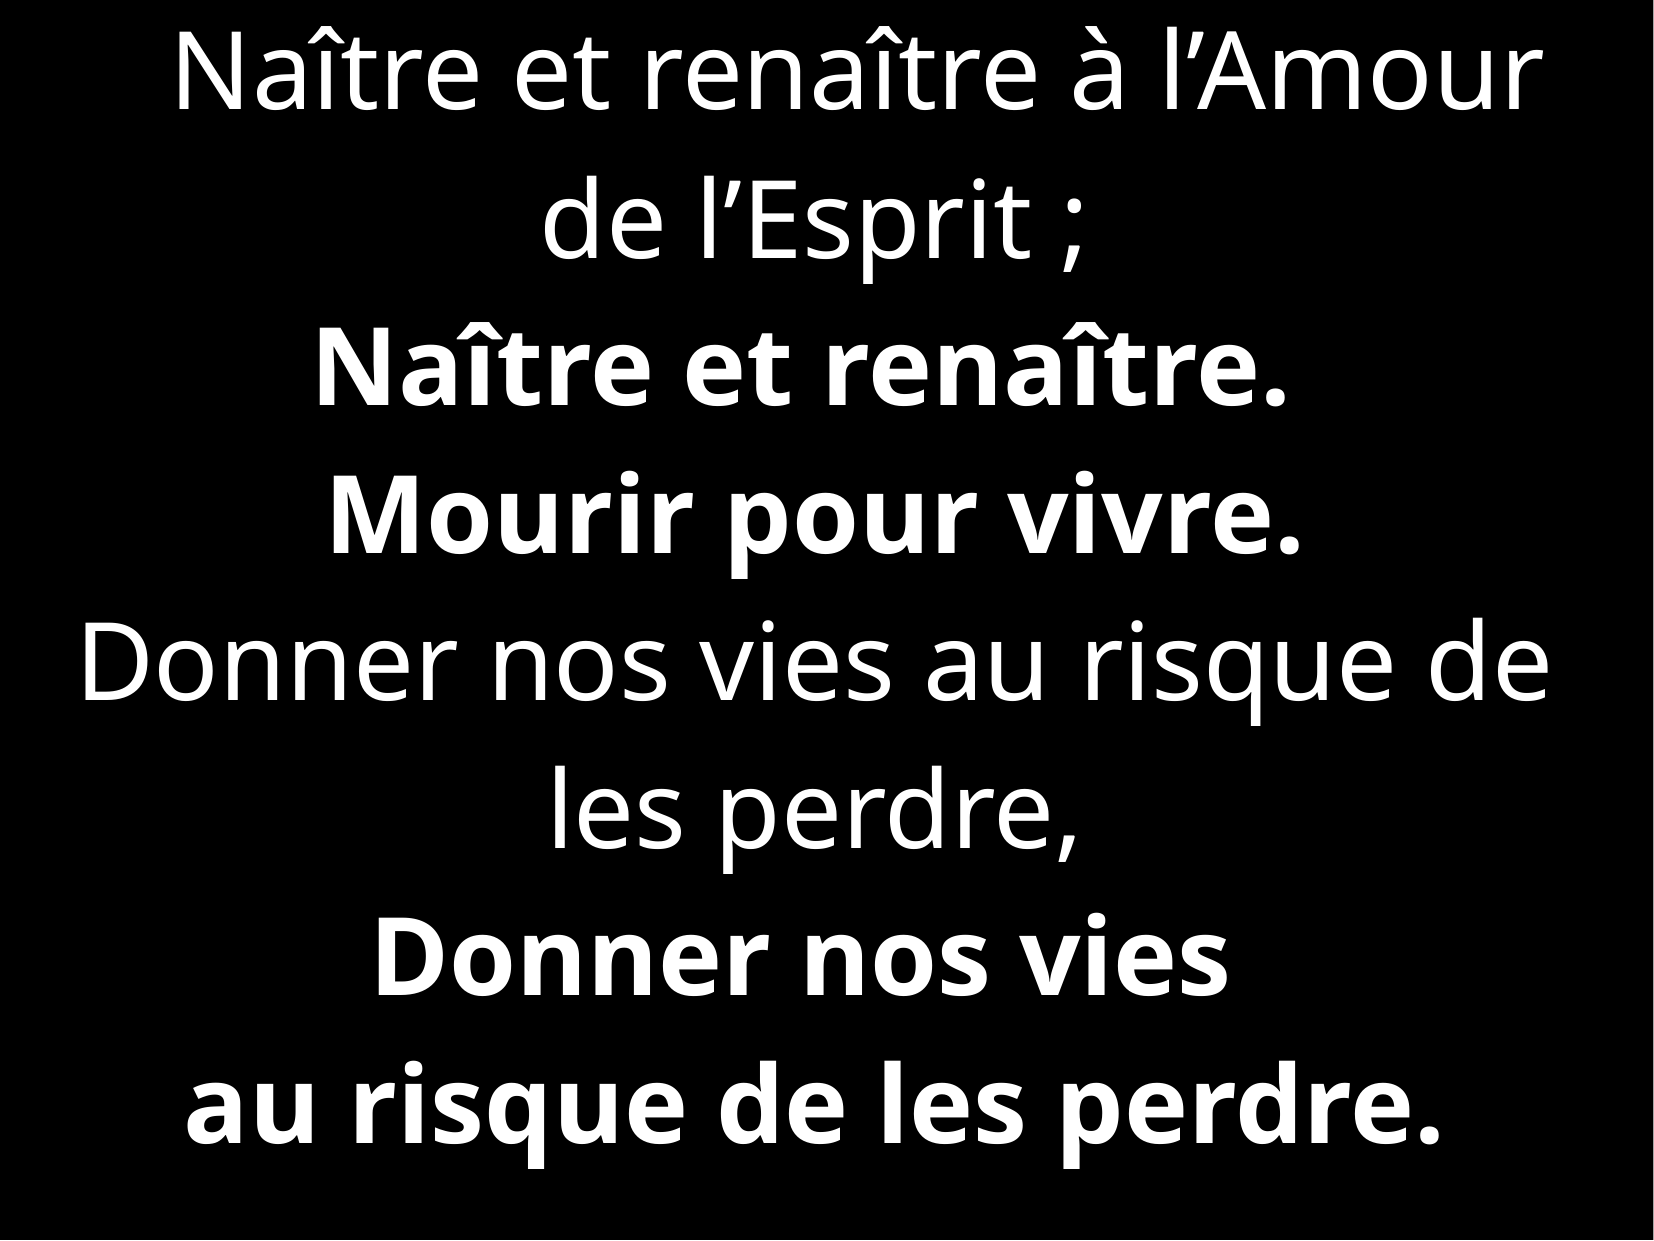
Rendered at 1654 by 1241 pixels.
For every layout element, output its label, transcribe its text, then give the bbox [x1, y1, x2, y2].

subtitle Naître et renaître à l’Amour de l’Esprit ; Naître et renaître. Mourir pour vivre. Donner nos vies au risque de les perdre, Donner nos vies au risque de les perdre. [70, 0, 1559, 1241]
